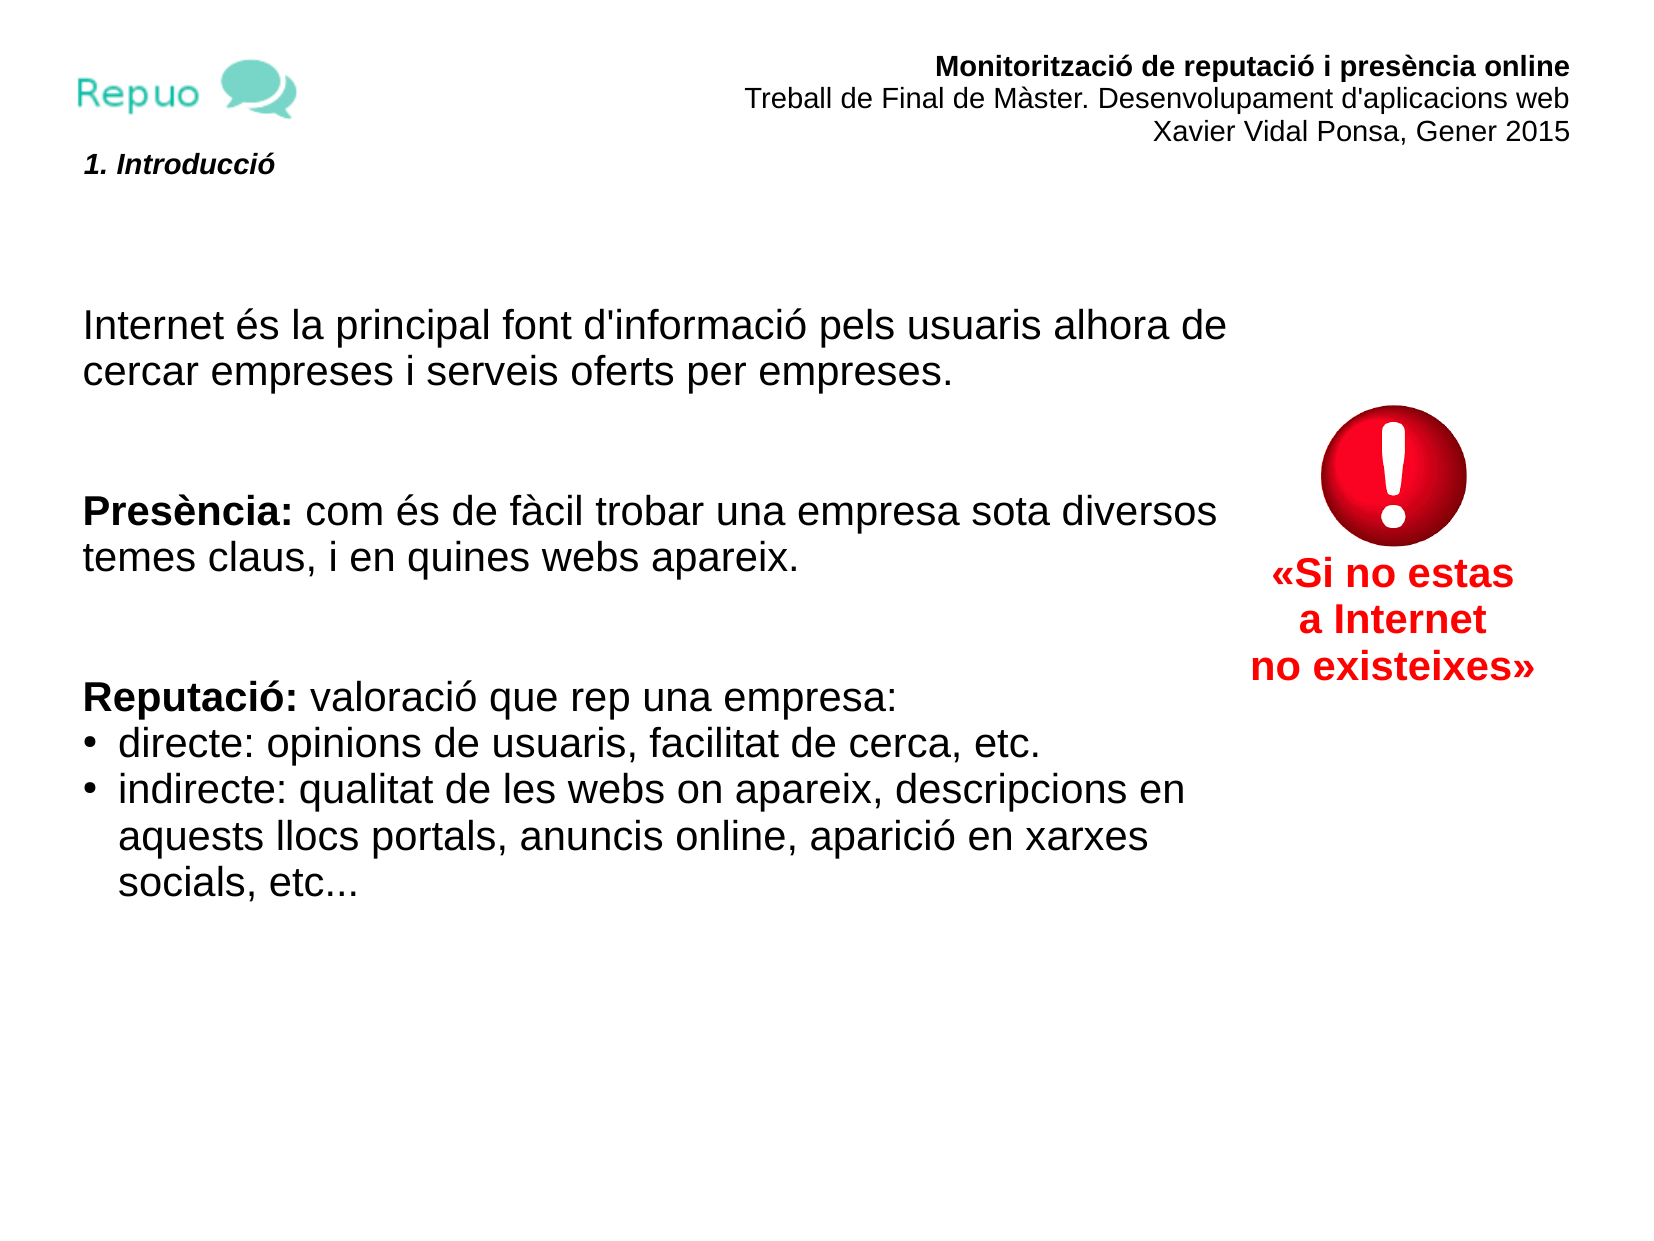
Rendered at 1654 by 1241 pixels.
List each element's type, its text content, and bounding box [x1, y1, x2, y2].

picture [58, 32, 309, 150]
title Monitorització de reputació i presència online Treball de Final de Màster. Desenvolupament d'aplicacions web Xavier Vidal Ponsa, Gener 2015 1. Introducció [82, 49, 1571, 215]
subtitle Internet és la principal font d'informació pels usuaris alhora de cercar empreses i serveis oferts per empreses. Presència: com és de fàcil trobar una empresa sota diversos temes claus, i en quines webs apareix. Reputació: valoració que rep una empresa: directe: opinions de usuaris, facilitat de cerca, etc. indirecte: qualitat de les webs on apareix, descripcions en aquests llocs portals, anuncis online, aparició en xarxes socials, etc... [82, 255, 1246, 1007]
text_box «Si no estas a Internet no existeixes» [1155, 548, 1631, 691]
picture [1320, 404, 1467, 547]
